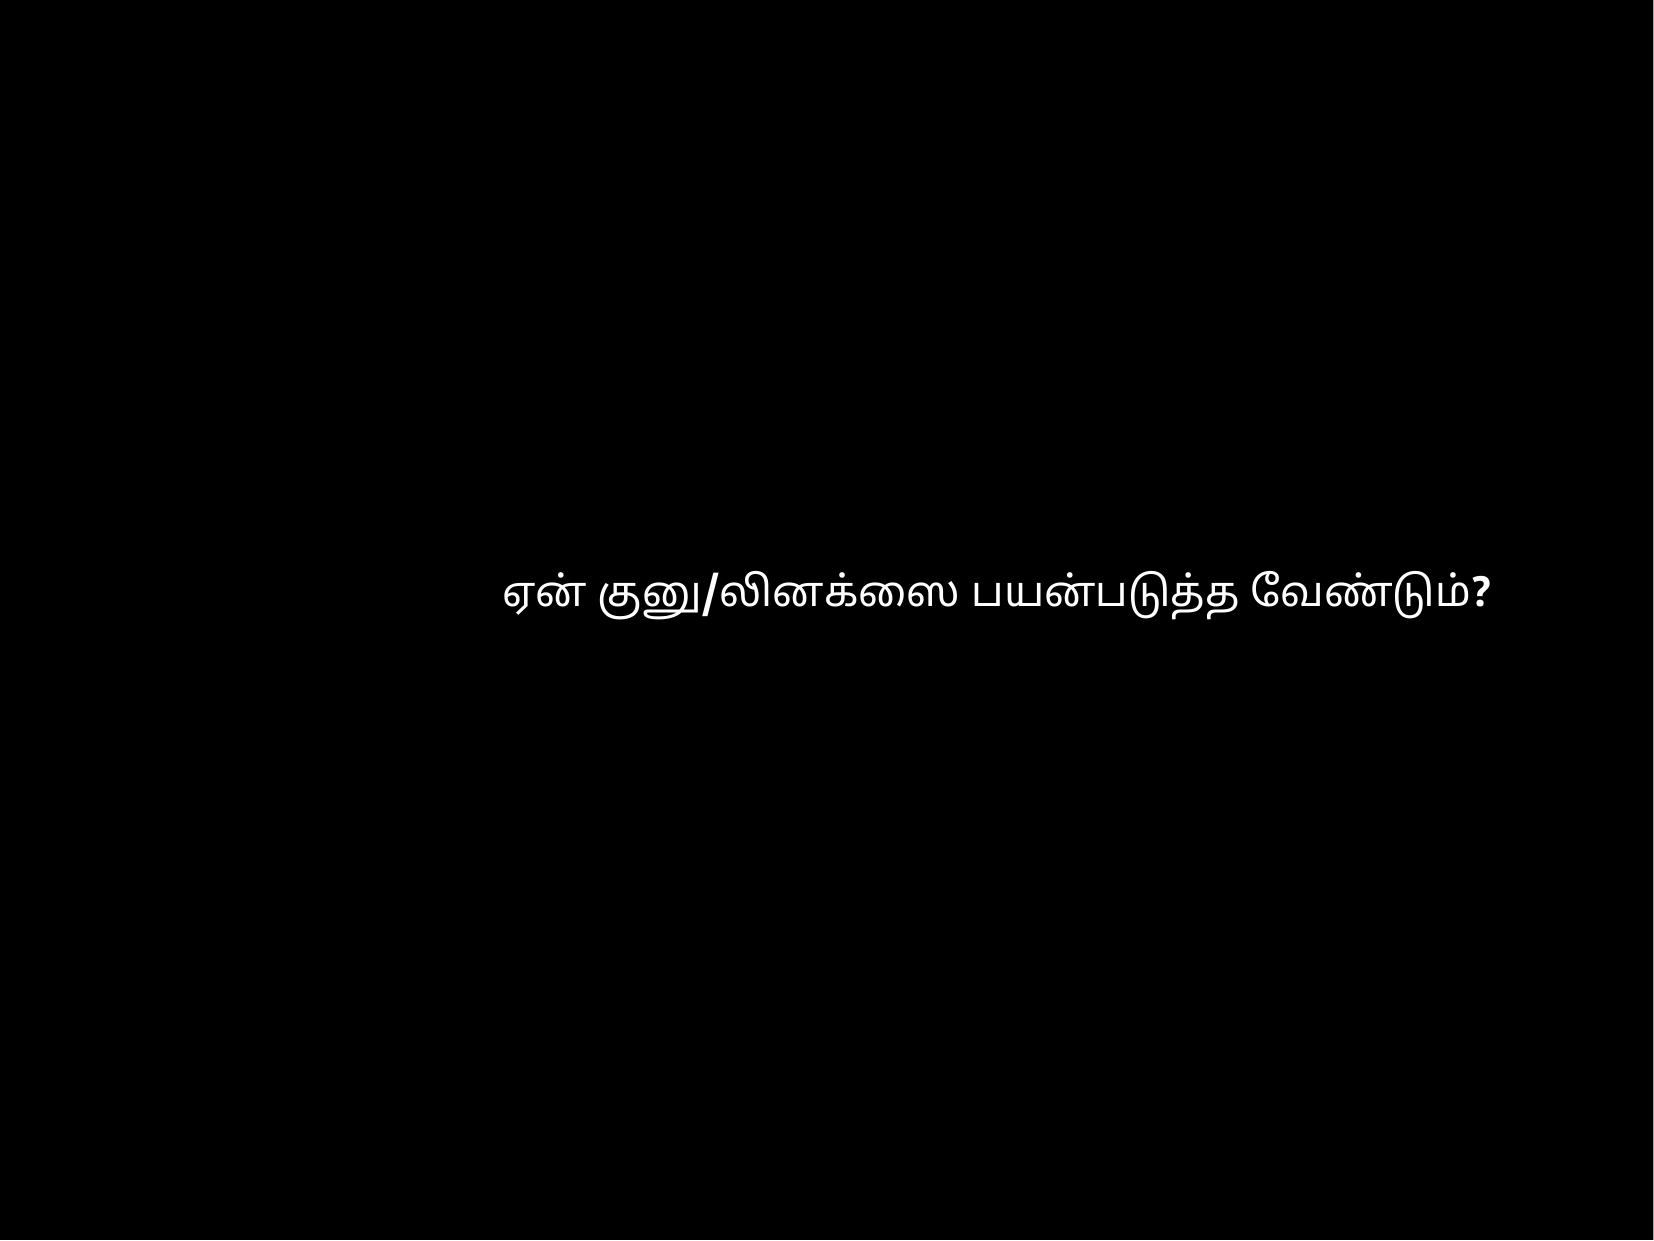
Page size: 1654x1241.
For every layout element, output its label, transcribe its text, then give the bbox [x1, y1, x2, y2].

text_box ஏன் குனு/லினக்ஸை பயன்படுத்த வேண்டும்? [487, 562, 1538, 643]
